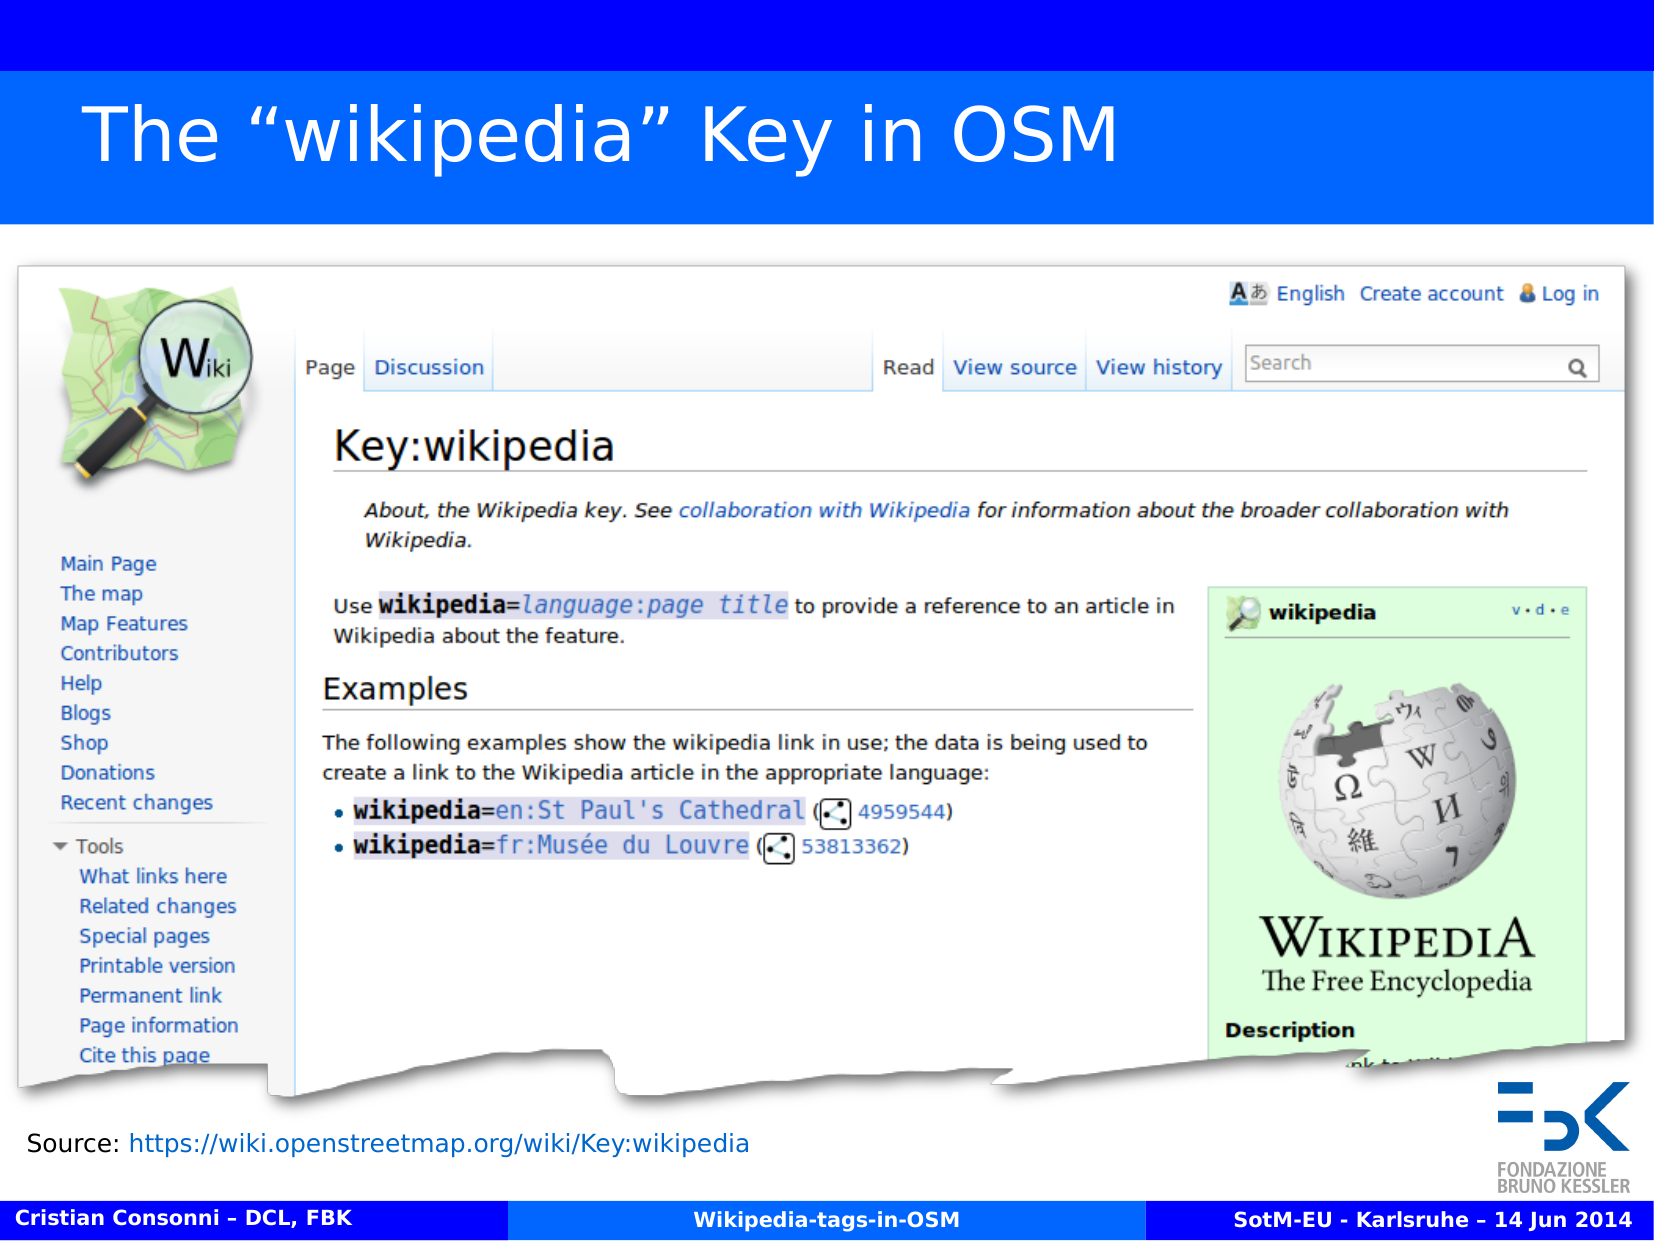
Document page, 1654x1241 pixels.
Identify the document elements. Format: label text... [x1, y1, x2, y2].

title The “wikipedia” Key in OSM [82, 92, 1571, 180]
picture [1, 249, 1654, 1193]
text_box Source: https://wiki.openstreetmap.org/wiki/Key:wikipedia [11, 1122, 853, 1179]
